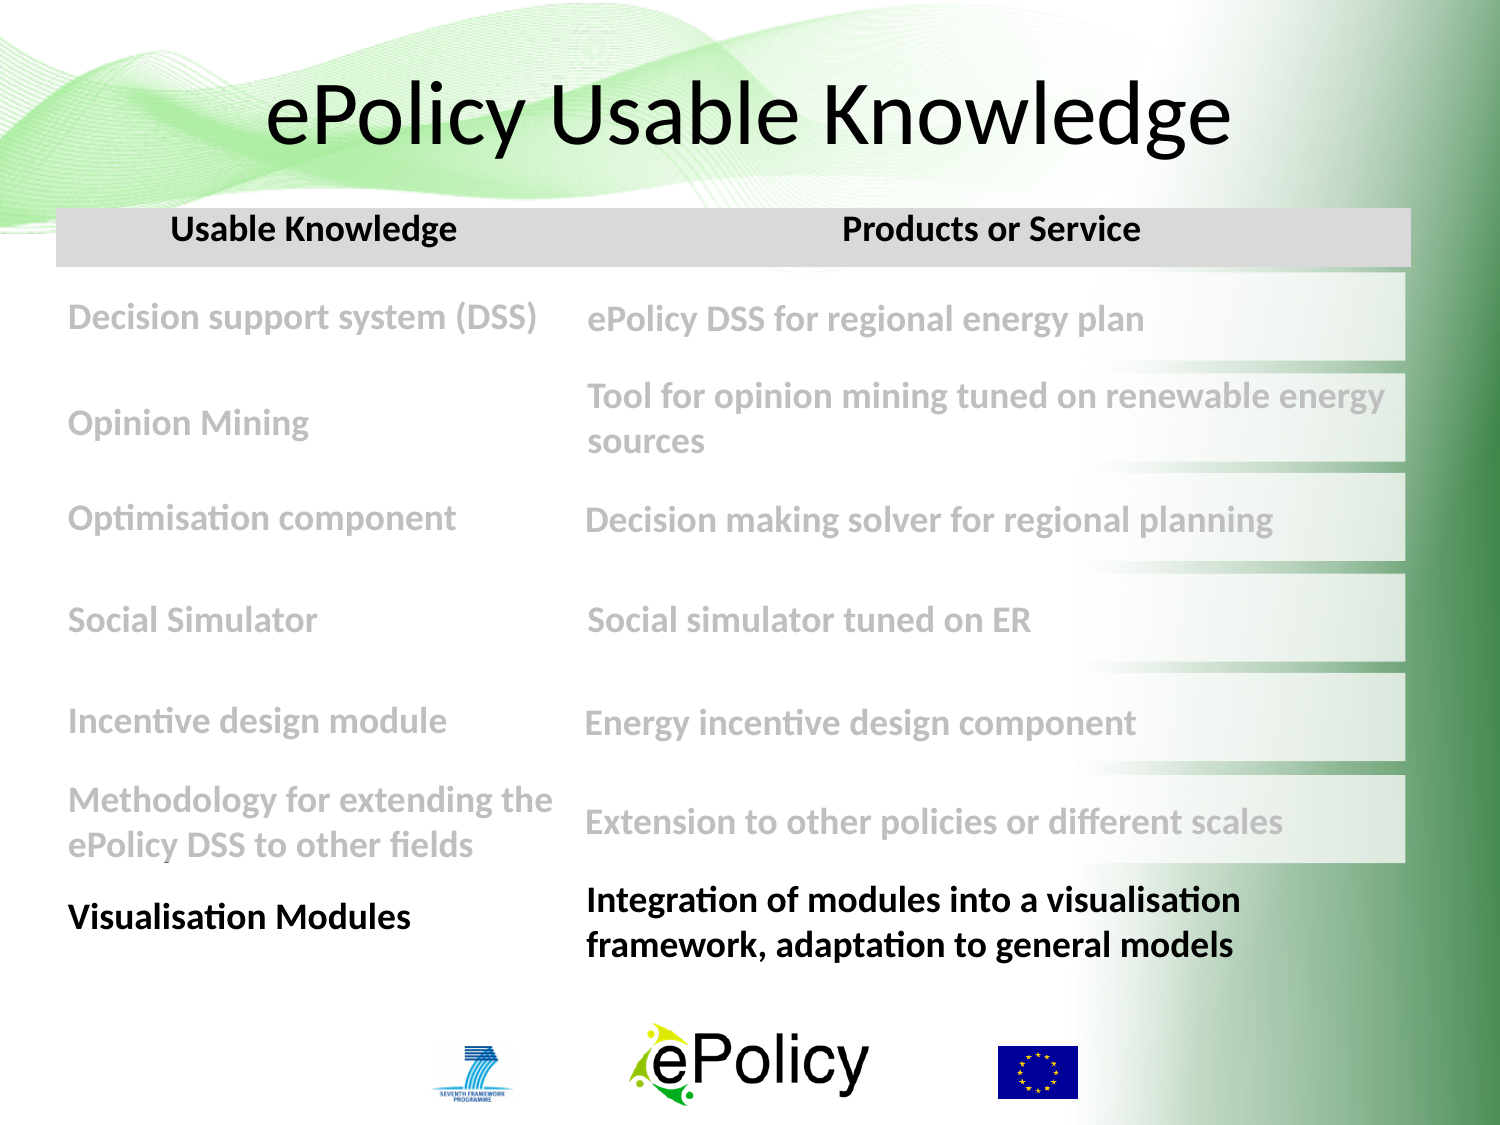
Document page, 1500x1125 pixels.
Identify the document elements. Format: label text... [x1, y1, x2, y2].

table_cell [56, 362, 573, 368]
text_box [578, 573, 1406, 662]
text_box [61, 672, 563, 762]
table_cell [573, 464, 1411, 468]
text_box [578, 272, 1406, 361]
text_box [61, 774, 563, 863]
text_box Tool for opinion mining tuned on renewable energy sources [572, 369, 1412, 464]
text_box [61, 372, 563, 461]
text_box [578, 775, 1406, 864]
text_box [578, 472, 1406, 561]
picture [0, 0, 1500, 1125]
text_box ePolicy DSS for regional energy plan [572, 269, 1412, 364]
table_cell [573, 769, 1411, 870]
text_box Social simulator tuned on ER [572, 570, 1412, 665]
text_box [578, 373, 1406, 462]
table_cell [573, 665, 1411, 669]
table_header Usable Knowledge [56, 208, 573, 267]
text_box [62, 574, 564, 663]
table_cell [573, 364, 1411, 368]
text_box [64, 472, 566, 562]
text_box Energy incentive design component [569, 672, 1409, 768]
text_box [62, 273, 564, 362]
text_box Extension to other policies or different scales [570, 772, 1410, 867]
text_box Incentive design module [53, 671, 573, 767]
table_cell [56, 368, 573, 373]
text_box Methodology for extending the ePolicy DSS to other fields [53, 772, 570, 867]
text_box Social Simulator [53, 570, 573, 666]
text_box Visualisation Modules [53, 867, 573, 962]
title ePolicy Usable Knowledge [75, 45, 1425, 233]
table_cell [573, 468, 1411, 568]
text_box [578, 672, 1406, 762]
table_cell [56, 962, 573, 970]
text_box Integration of modules into a visualisation framework, adaptation to general models [571, 872, 1411, 967]
table_cell [56, 563, 573, 568]
text_box Opinion Mining [53, 373, 573, 467]
table_header Products or Service [573, 208, 1411, 267]
text_box Optimisation component [53, 467, 573, 563]
picture [431, 1046, 514, 1102]
text_box Decision making solver for regional planning [570, 470, 1409, 565]
text_box Decision support system (DSS) [53, 267, 573, 362]
table_cell [573, 669, 1411, 769]
